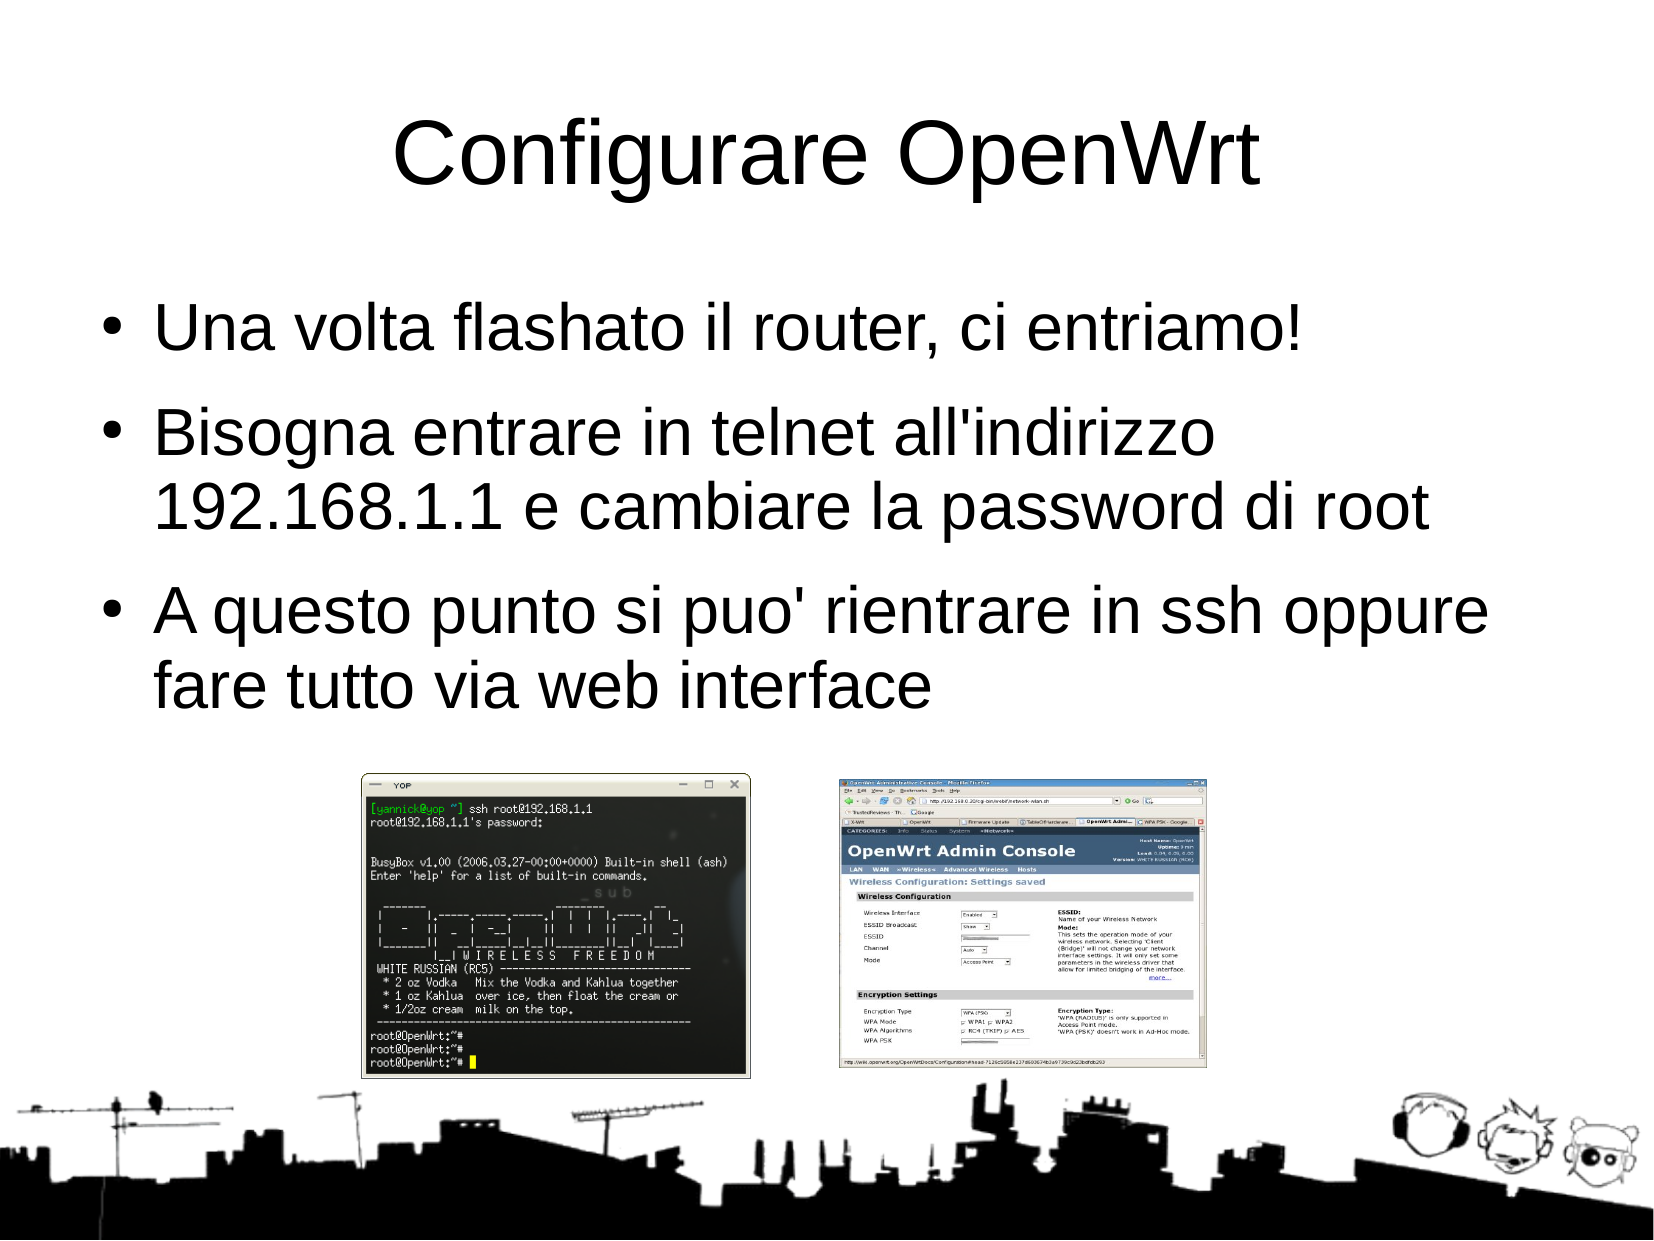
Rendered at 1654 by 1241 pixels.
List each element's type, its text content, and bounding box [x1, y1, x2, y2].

picture [361, 773, 751, 1079]
title Configurare OpenWrt [82, 56, 1571, 250]
picture [0, 1077, 1654, 1240]
list Una volta flashato il router, ci entriamo! Bisogna entrare in telnet all'indirizzo 192.168.1.1 e cambiare la password di root A questo punto si puo' rientrare in ssh oppure fare tutto via web interface [82, 290, 1571, 1094]
